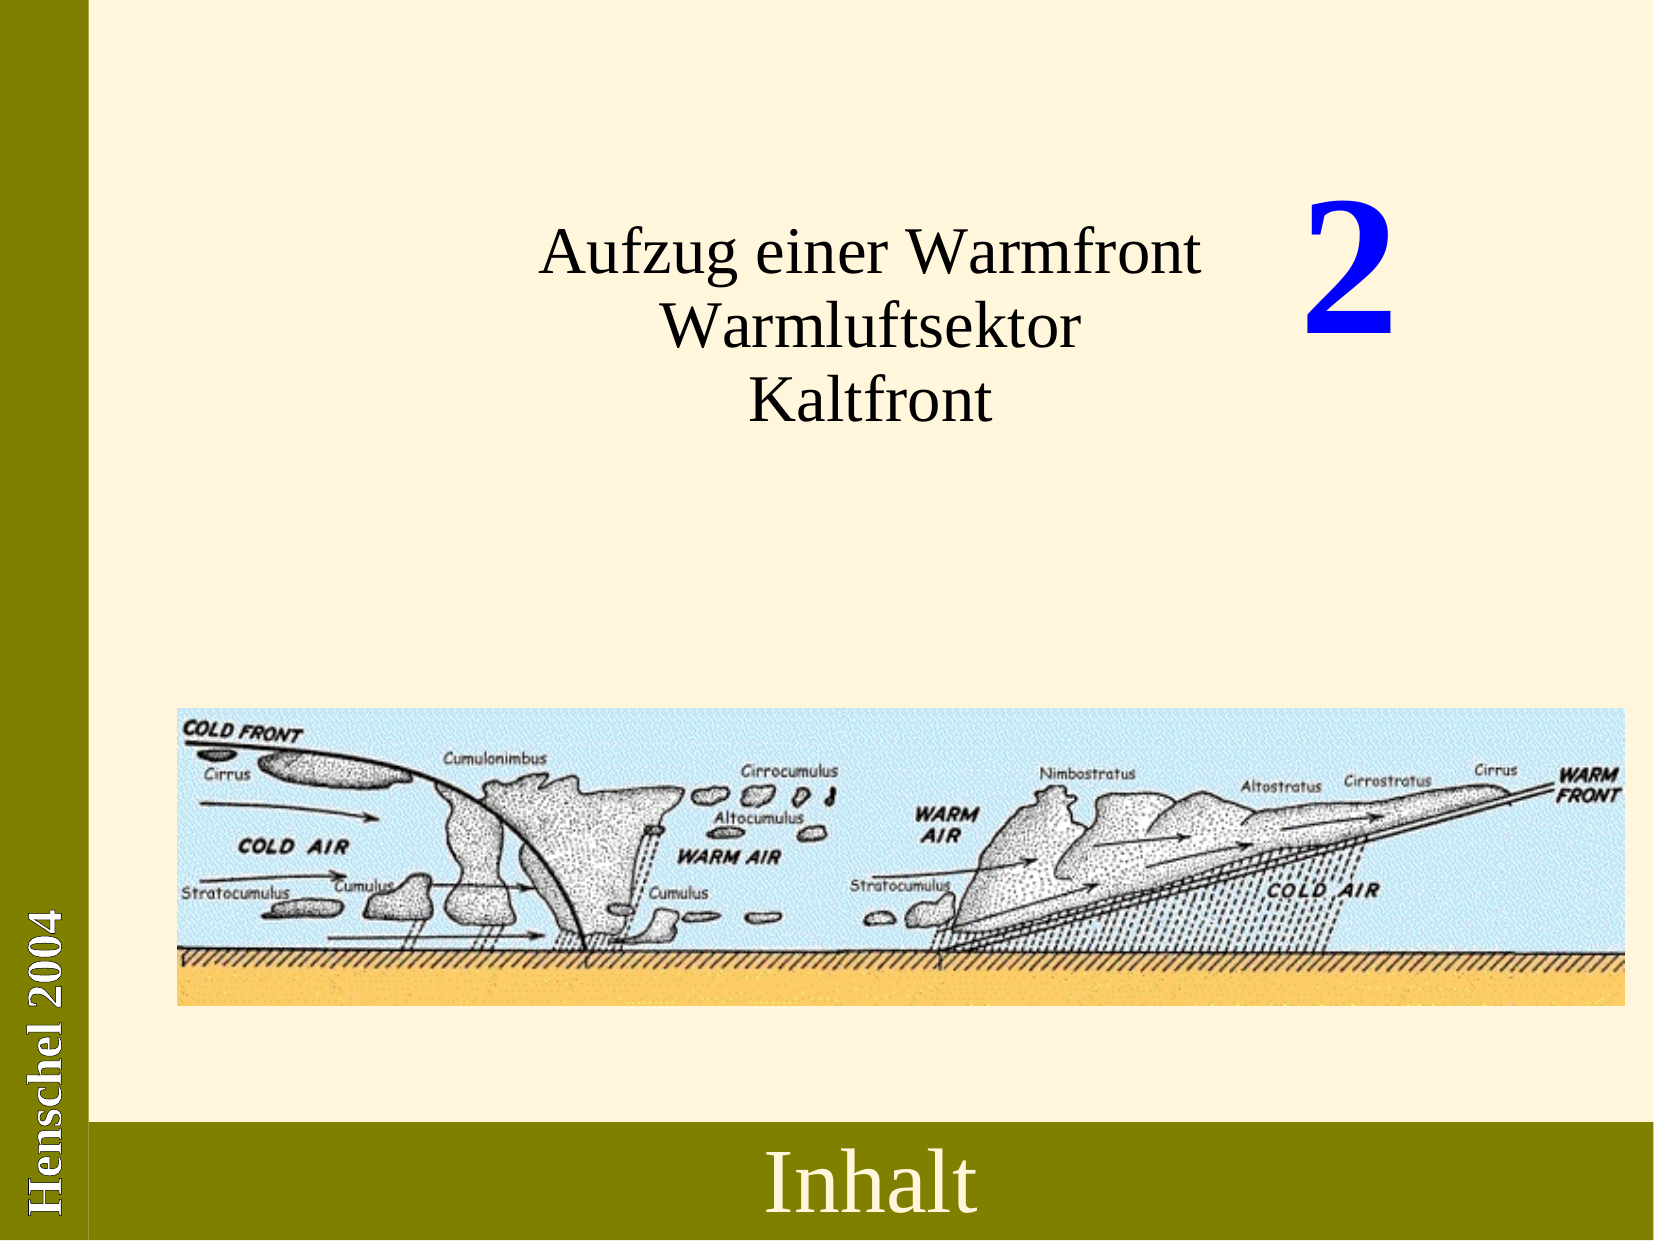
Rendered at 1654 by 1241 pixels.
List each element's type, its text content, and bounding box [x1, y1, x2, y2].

picture [177, 708, 1625, 1006]
subtitle Aufzug einer Warmfront Warmluftsektor Kaltfront [88, 59, 1654, 591]
title Inhalt [88, 1122, 1654, 1241]
